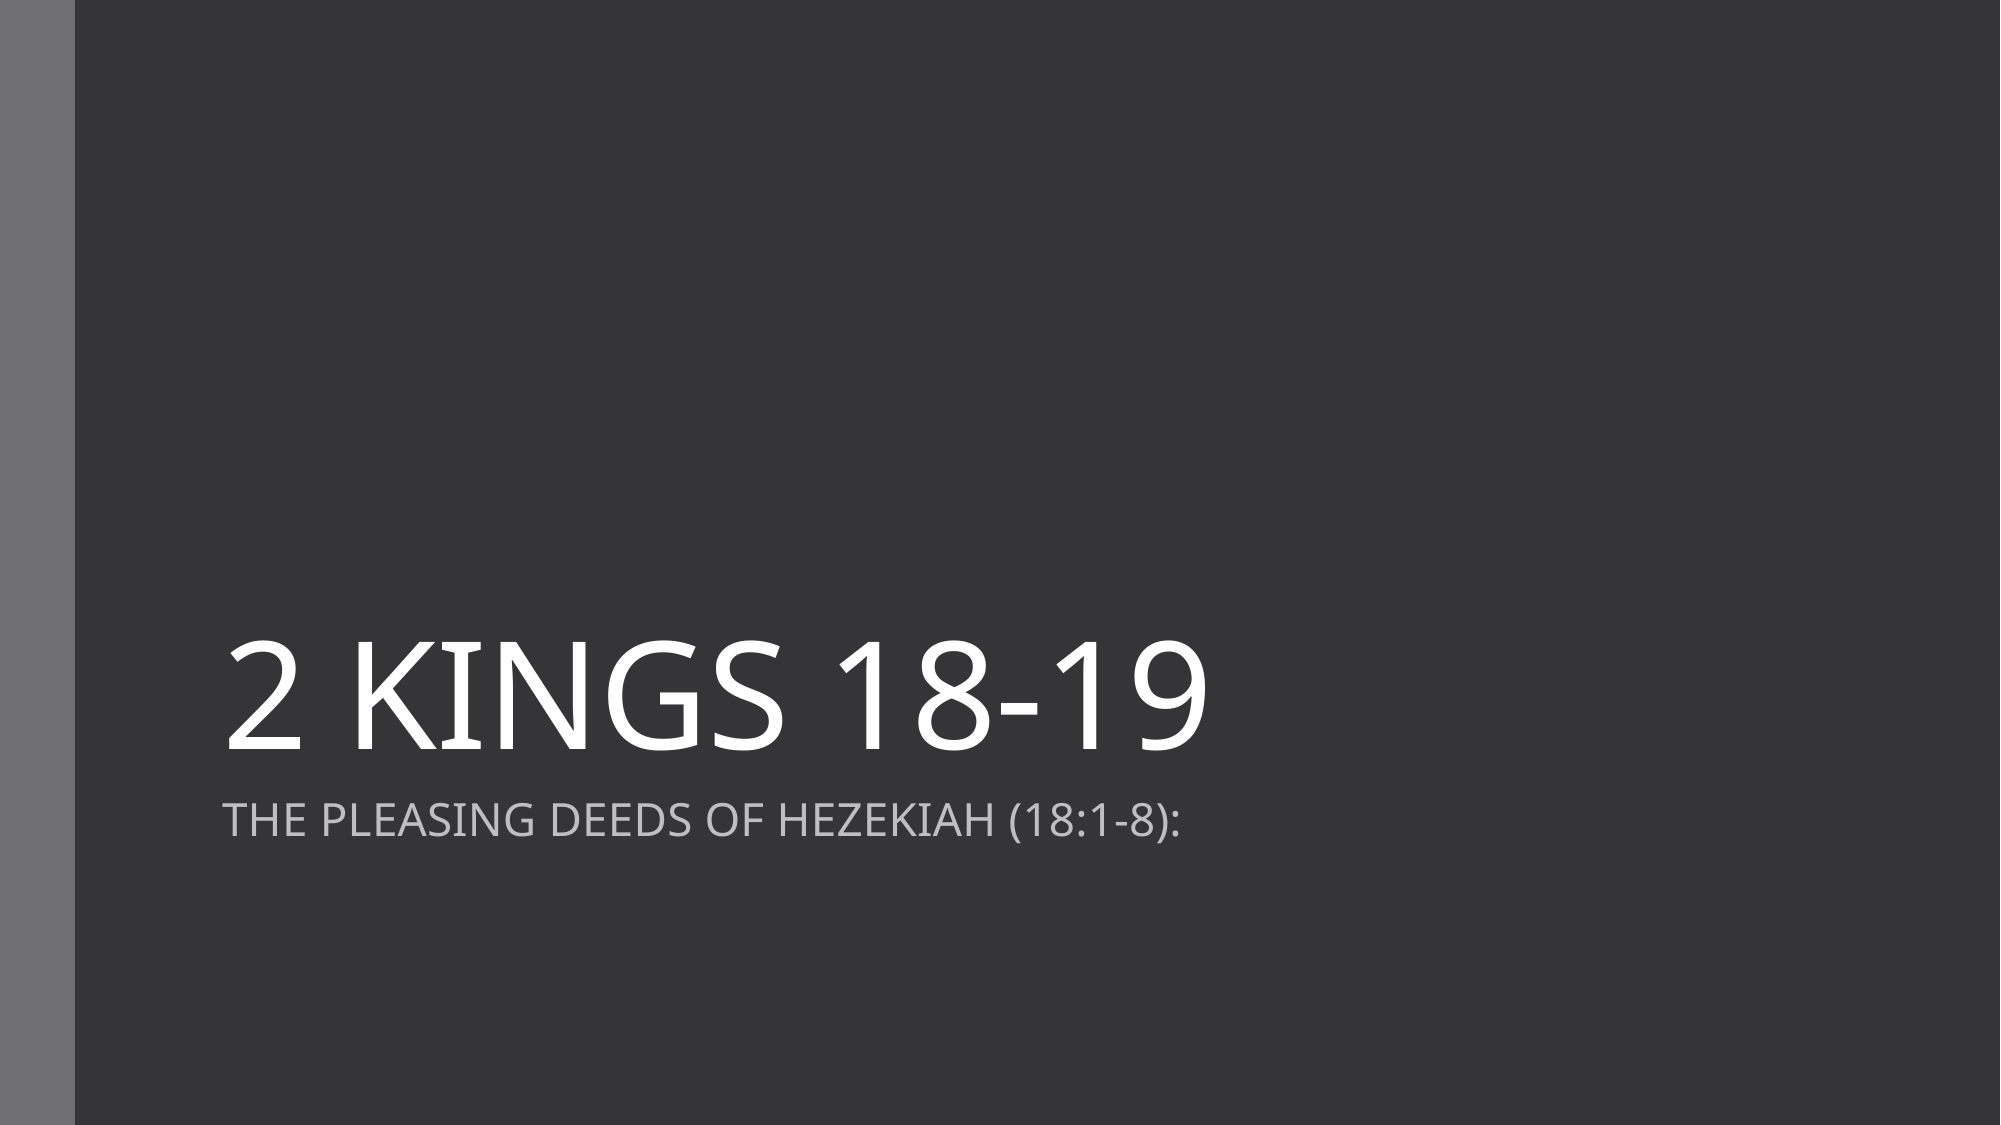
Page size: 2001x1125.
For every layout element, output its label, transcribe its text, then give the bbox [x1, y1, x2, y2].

title 2 KINGS 18-19 [206, 124, 1752, 787]
subtitle THE PLEASING DEEDS OF HEZEKIAH (18:1-8): [206, 787, 1752, 1066]
